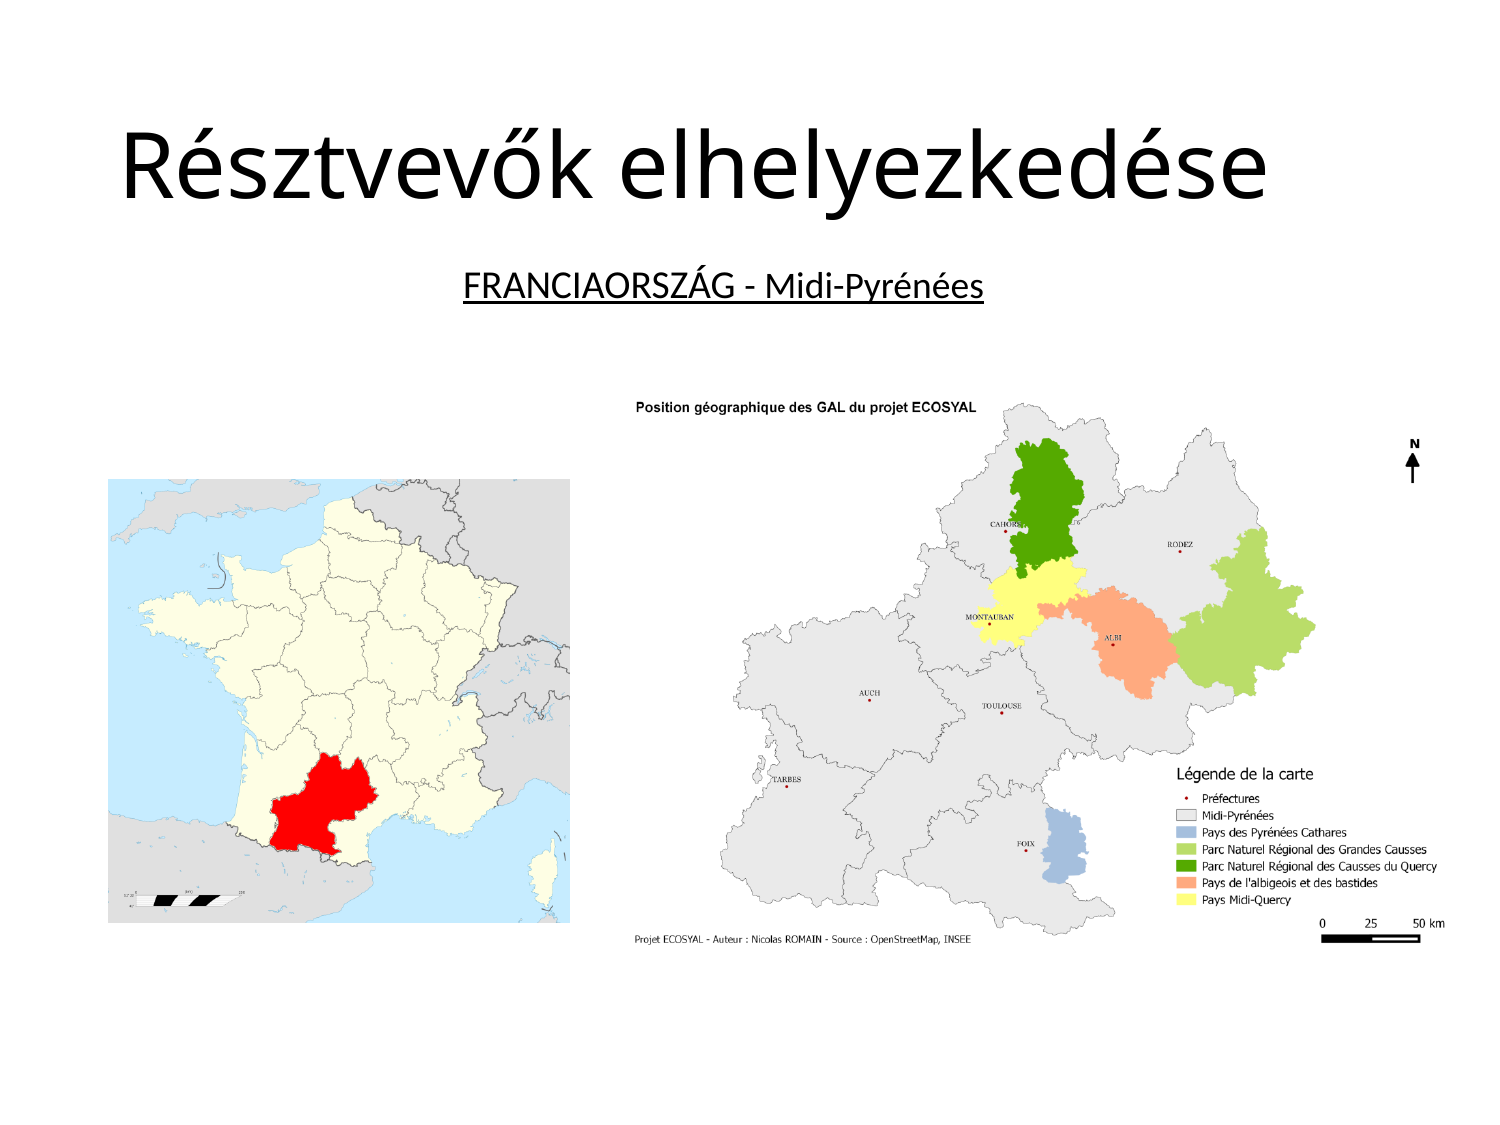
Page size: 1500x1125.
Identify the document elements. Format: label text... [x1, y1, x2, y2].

text_box Franciaország - Midi-Pyrénées [410, 251, 1037, 315]
picture [108, 479, 570, 923]
title Résztvevők elhelyezkedése [103, 59, 1397, 278]
picture [620, 361, 1454, 951]
